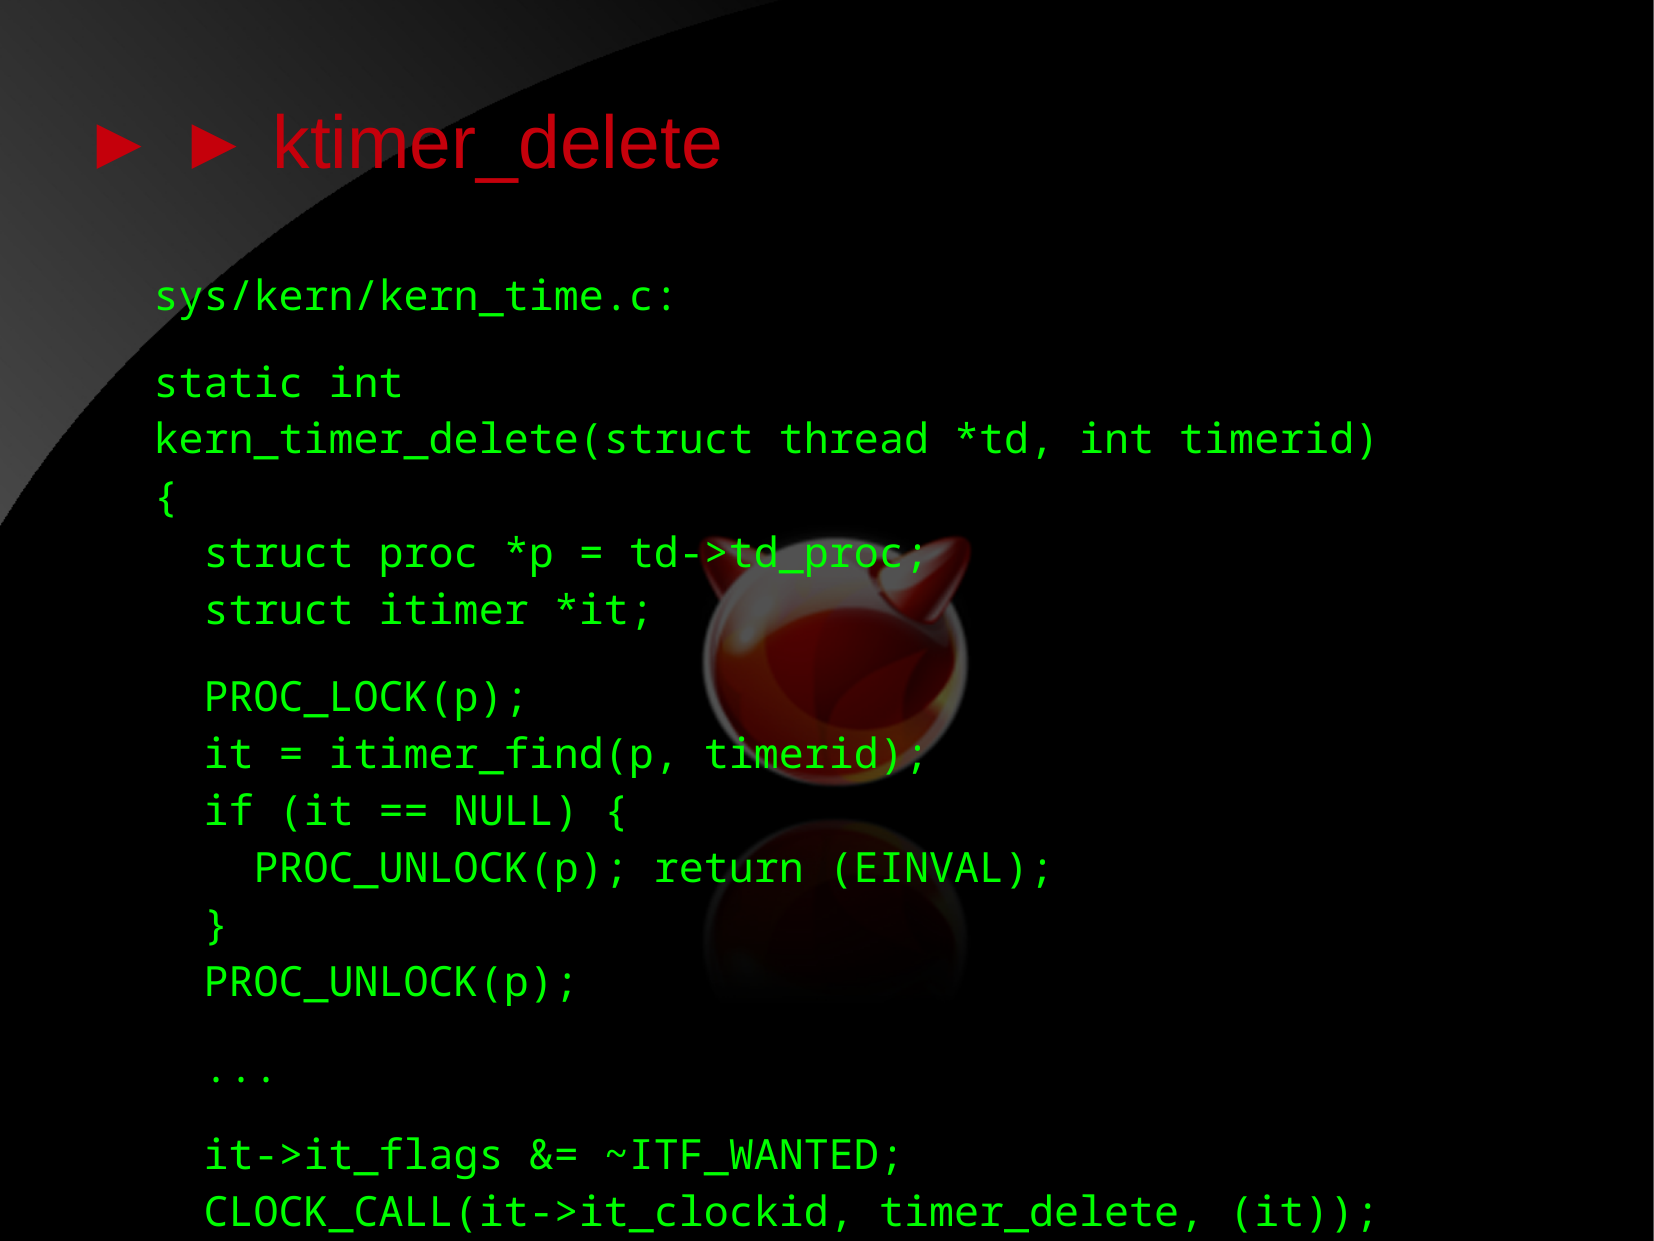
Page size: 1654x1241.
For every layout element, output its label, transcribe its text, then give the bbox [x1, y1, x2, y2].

list sys/kern/kern_time.c: static int kern_timer_delete(struct thread *td, int timerid) { struct proc *p = td->td_proc; struct itimer *it; PROC_LOCK(p); it = itimer_find(p, timerid); if (it == NULL) { PROC_UNLOCK(p); return (EINVAL); } PROC_UNLOCK(p); ... it->it_flags &= ~ITF_WANTED; CLOCK_CALL(it->it_clockid, timer_delete, (it)); ... return (0); } [82, 265, 1571, 1195]
picture [0, 0, 1654, 1241]
title ► ► ktimer_delete [82, 56, 1571, 229]
